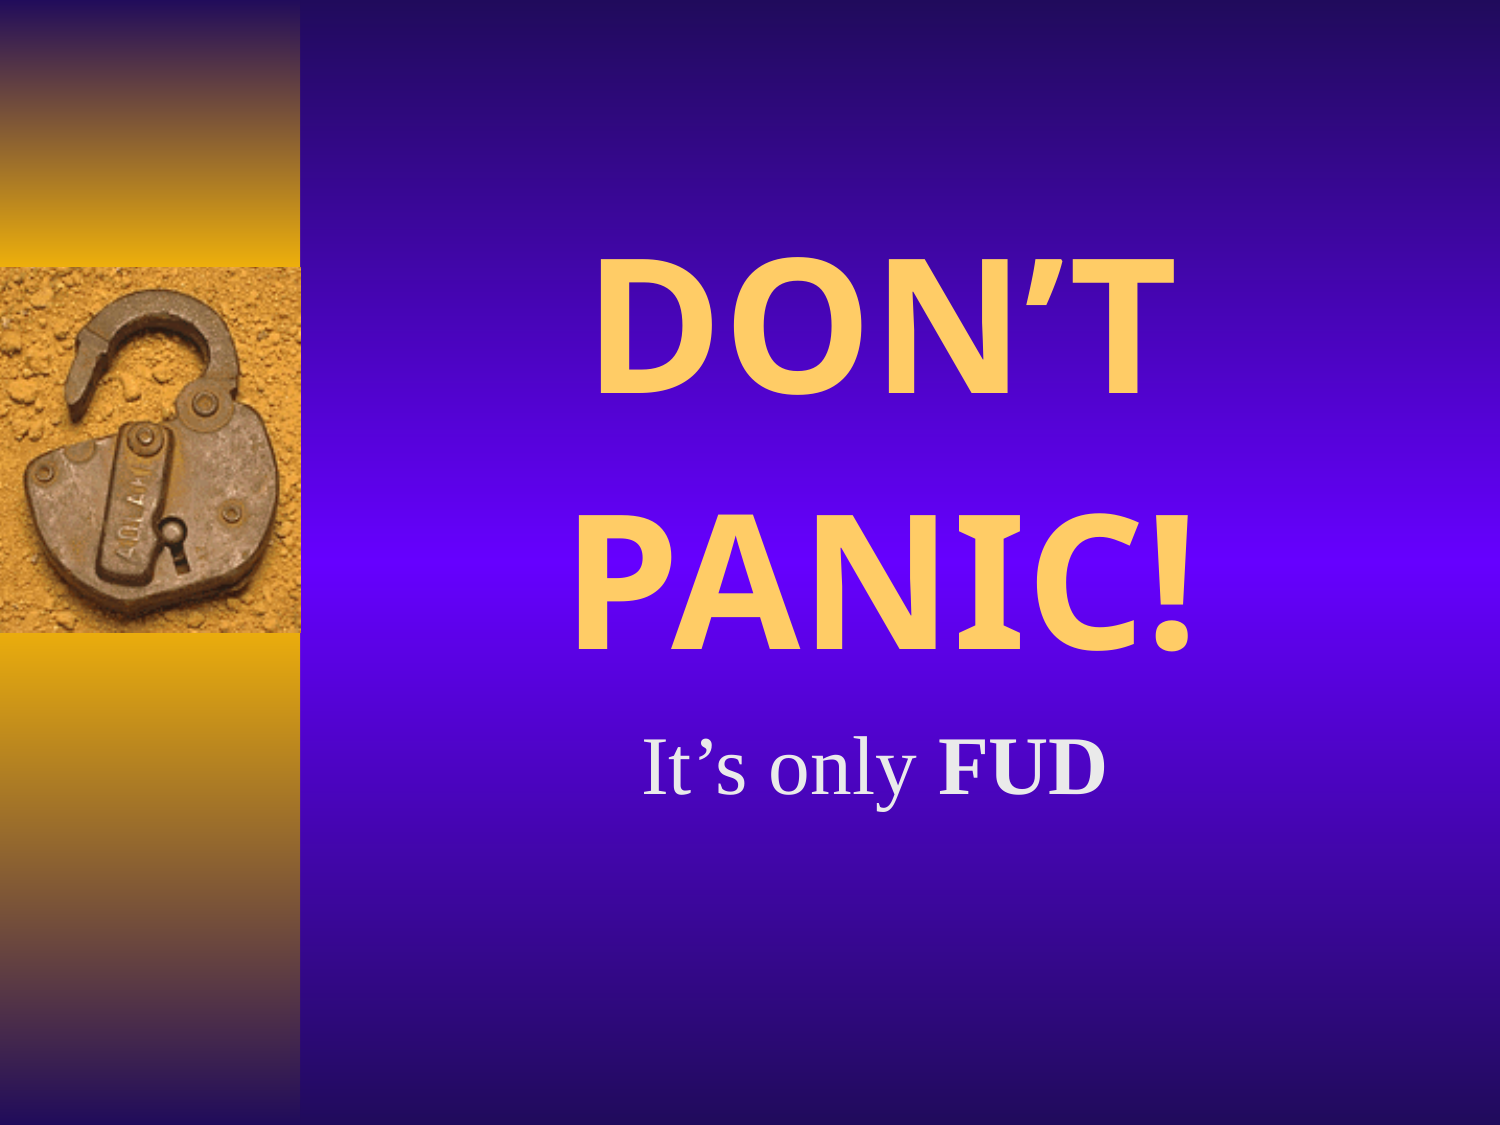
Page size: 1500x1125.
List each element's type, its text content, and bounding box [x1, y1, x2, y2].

title DON’T PANIC! [312, 215, 1450, 682]
subtitle It’s only FUD [350, 712, 1401, 1001]
picture [0, 267, 301, 633]
